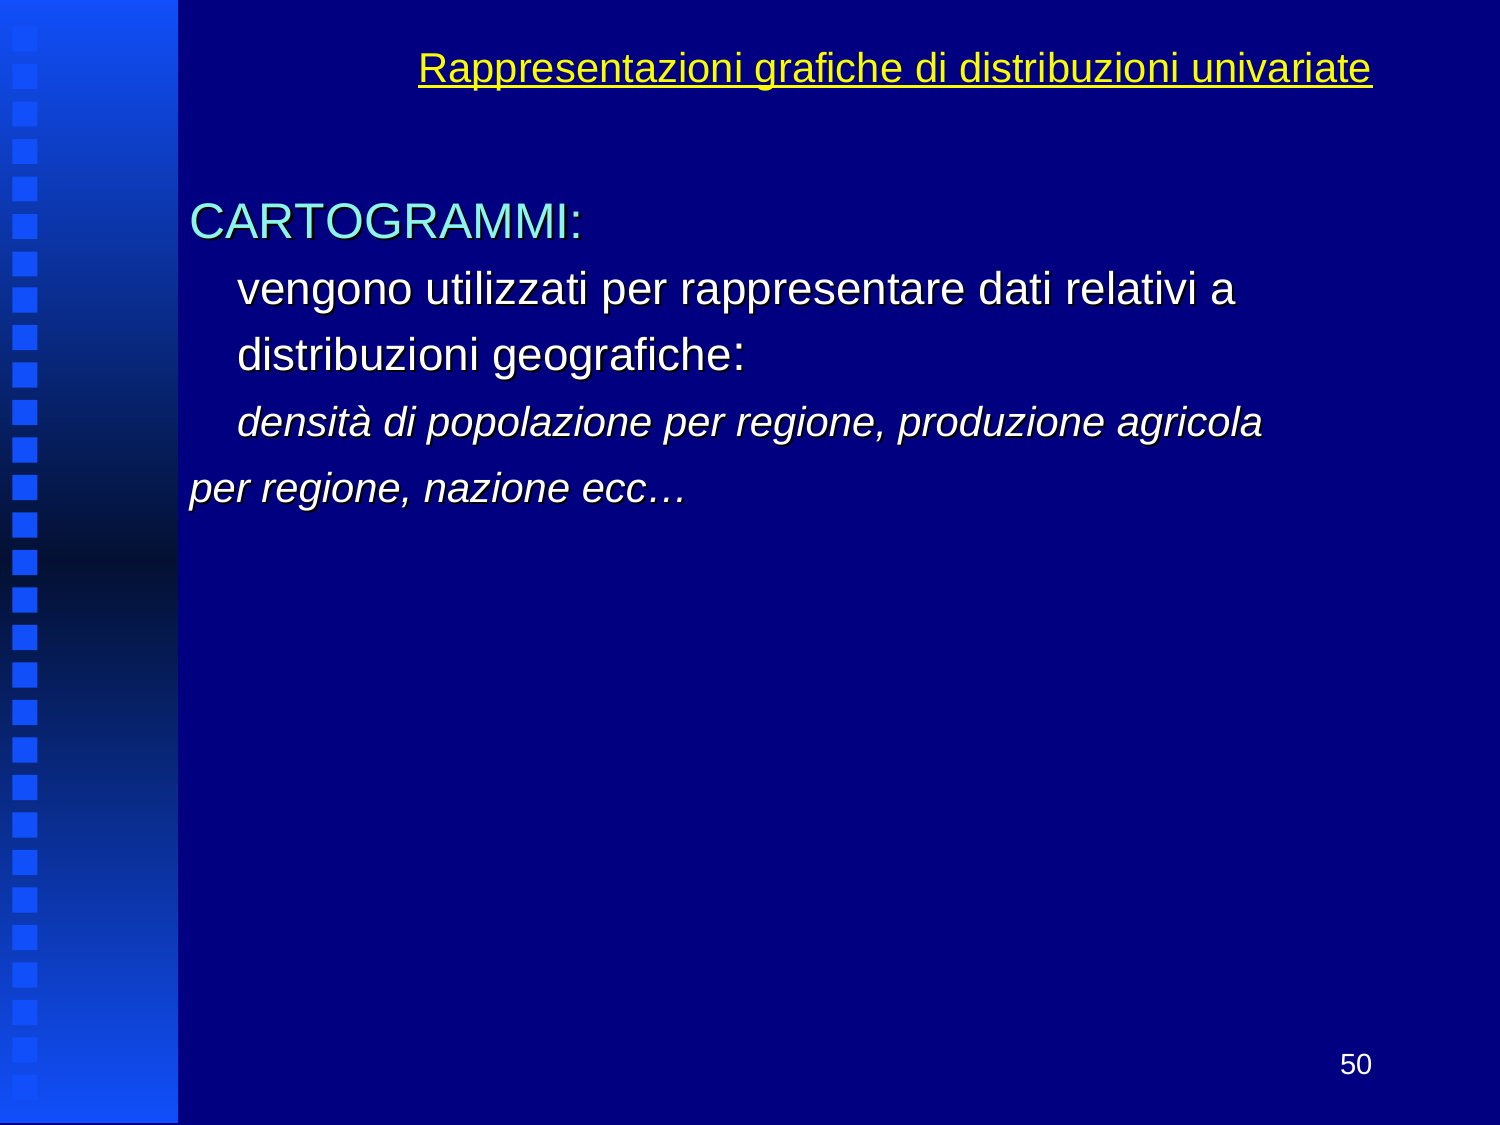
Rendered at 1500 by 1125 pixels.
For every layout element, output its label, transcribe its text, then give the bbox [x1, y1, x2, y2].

text_box <numero> [1074, 1025, 1388, 1101]
text_box CARTOGRAMMI: vengono utilizzati per rappresentare dati relativi a distribuzioni geografiche: densità di popolazione per regione, produzione agricola per regione, nazione ecc… [174, 174, 1351, 521]
text_box Rappresentazioni grafiche di distribuzioni univariate [174, 33, 1388, 99]
